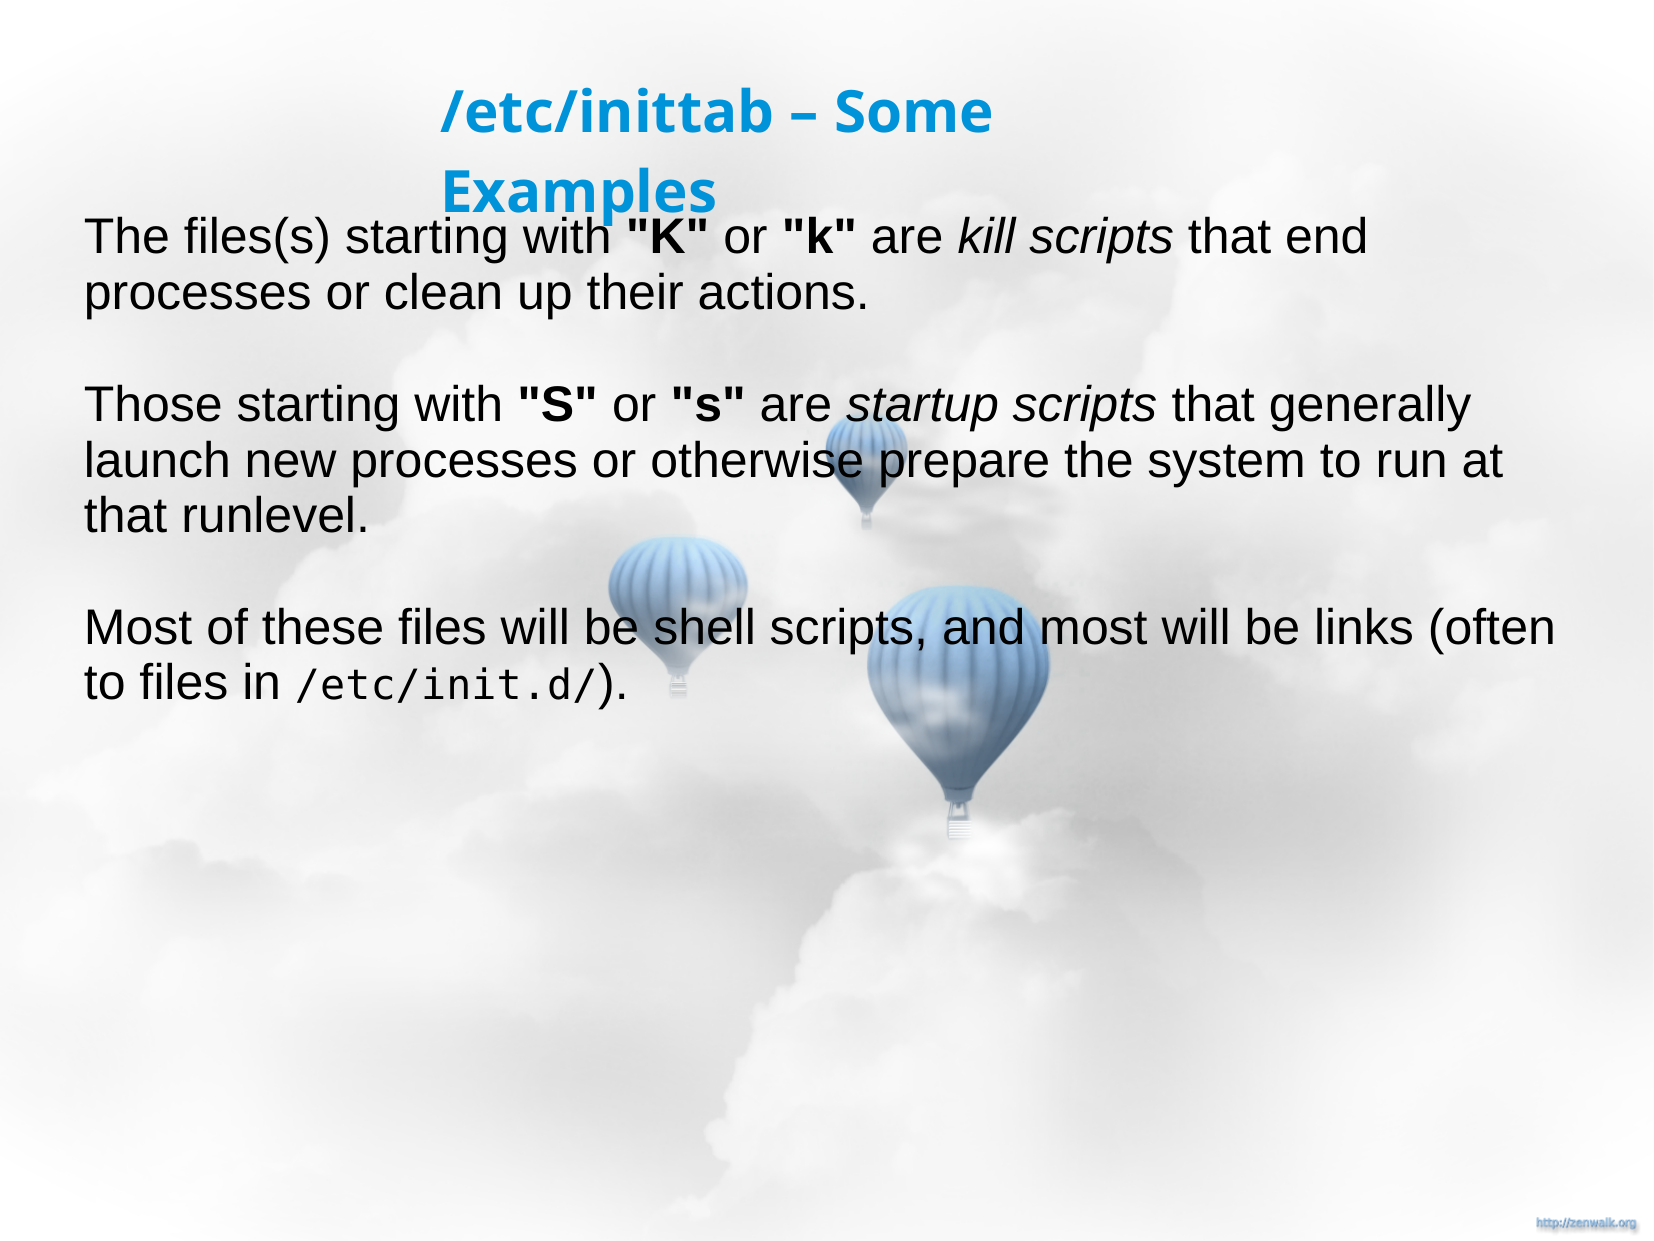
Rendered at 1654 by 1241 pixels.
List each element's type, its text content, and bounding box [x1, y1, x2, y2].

text_box /etc/inittab – Some Examples [425, 63, 1263, 149]
text_box The files(s) starting with "K" or "k" are kill scripts that end processes or clean up their actions. Those starting with "S" or "s" are startup scripts that generally launch new processes or otherwise prepare the system to run at that runlevel. Most of these files will be shell scripts, and most will be links (often to files in /etc/init.d/). [69, 201, 1607, 718]
